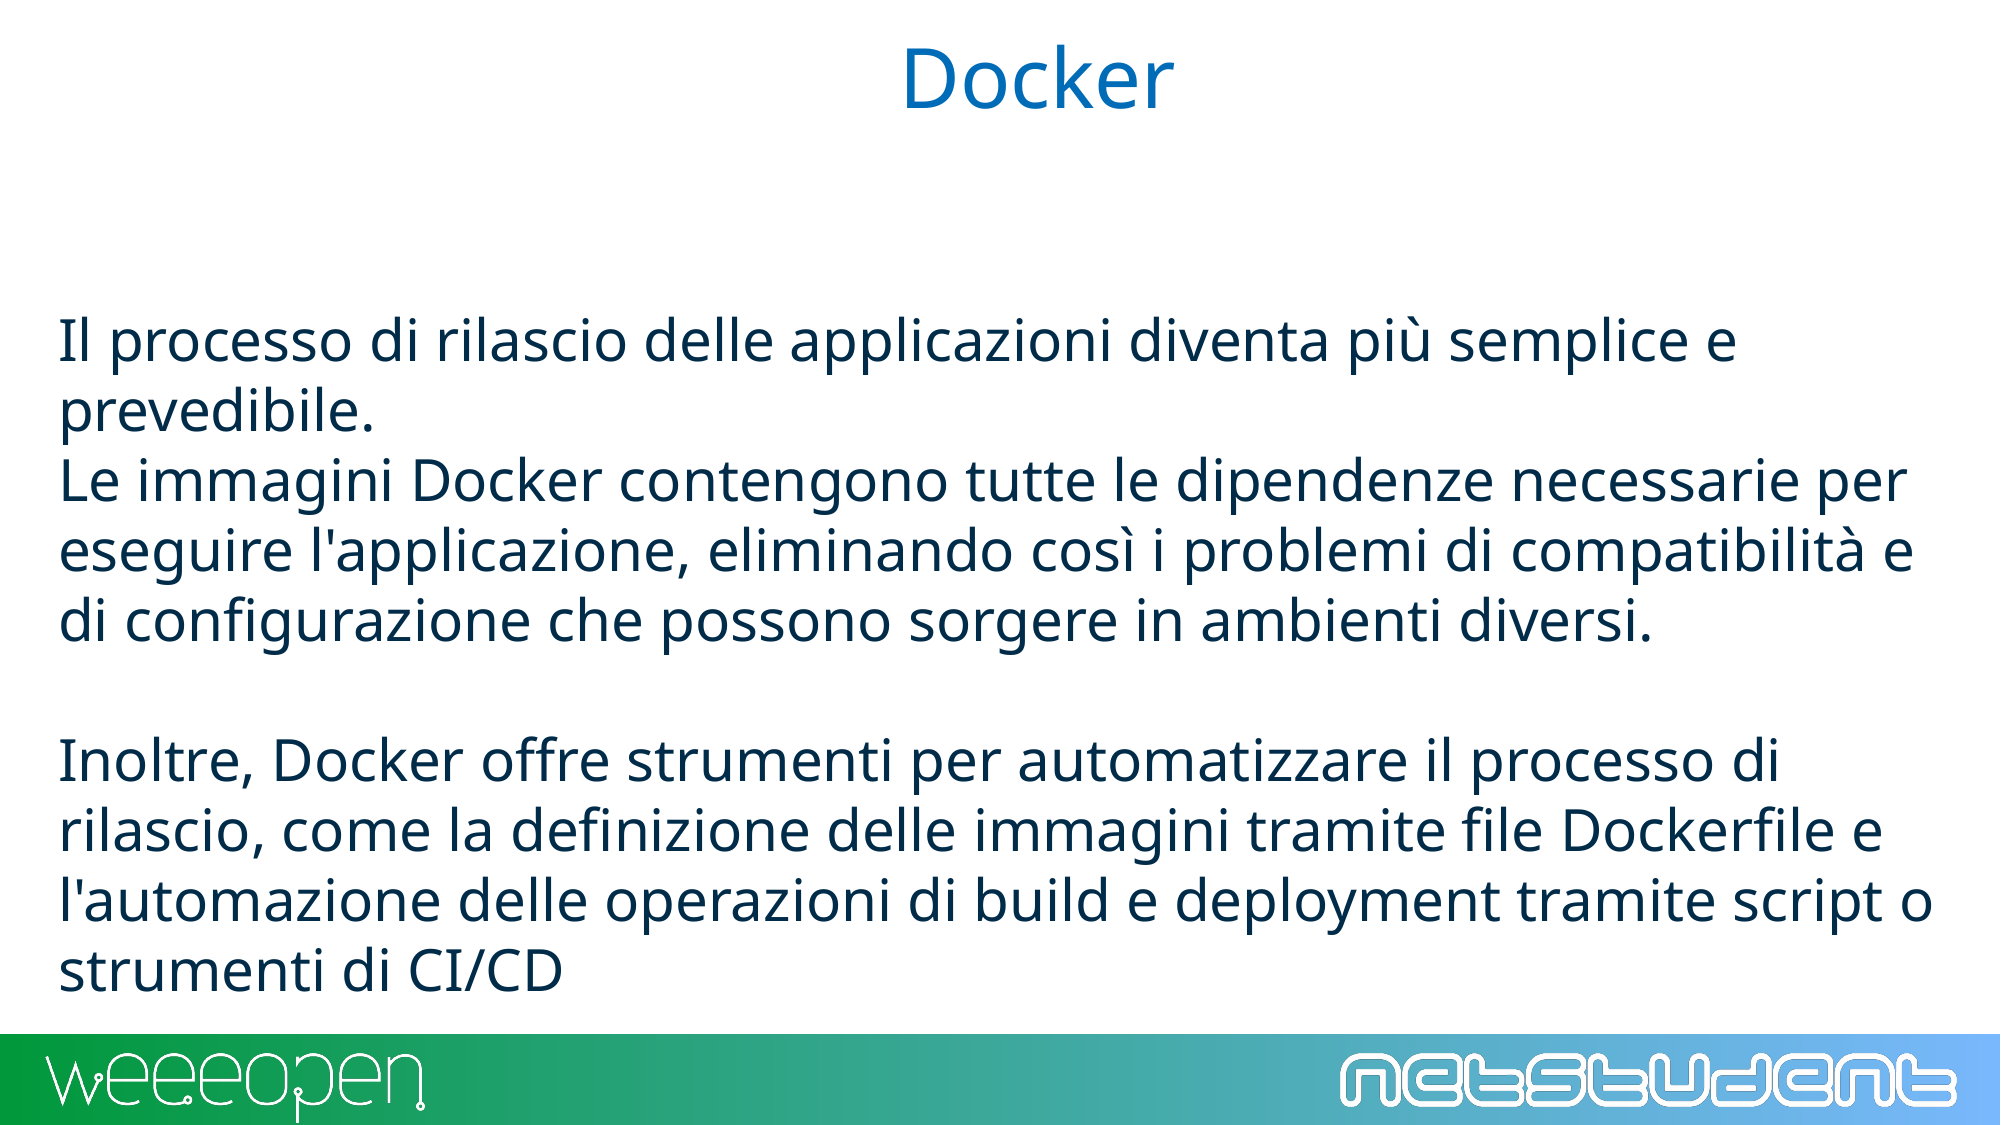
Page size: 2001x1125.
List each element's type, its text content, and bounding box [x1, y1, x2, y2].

title Docker [43, 29, 1959, 247]
picture [45, 1053, 425, 1123]
list Il processo di rilascio delle applicazioni diventa più semplice e prevedibile. Le immagini Docker contengono tutte le dipendenze necessarie per eseguire l'applicazione, eliminando così i problemi di compatibilità e di configurazione che possono sorgere in ambienti diversi. Inoltre, Docker offre strumenti per automatizzare il processo di rilascio, come la definizione delle immagini tramite file Dockerfile e l'automazione delle operazioni di build e deployment tramite script o strumenti di CI/CD [43, 295, 1959, 1010]
picture [1340, 1053, 1957, 1107]
